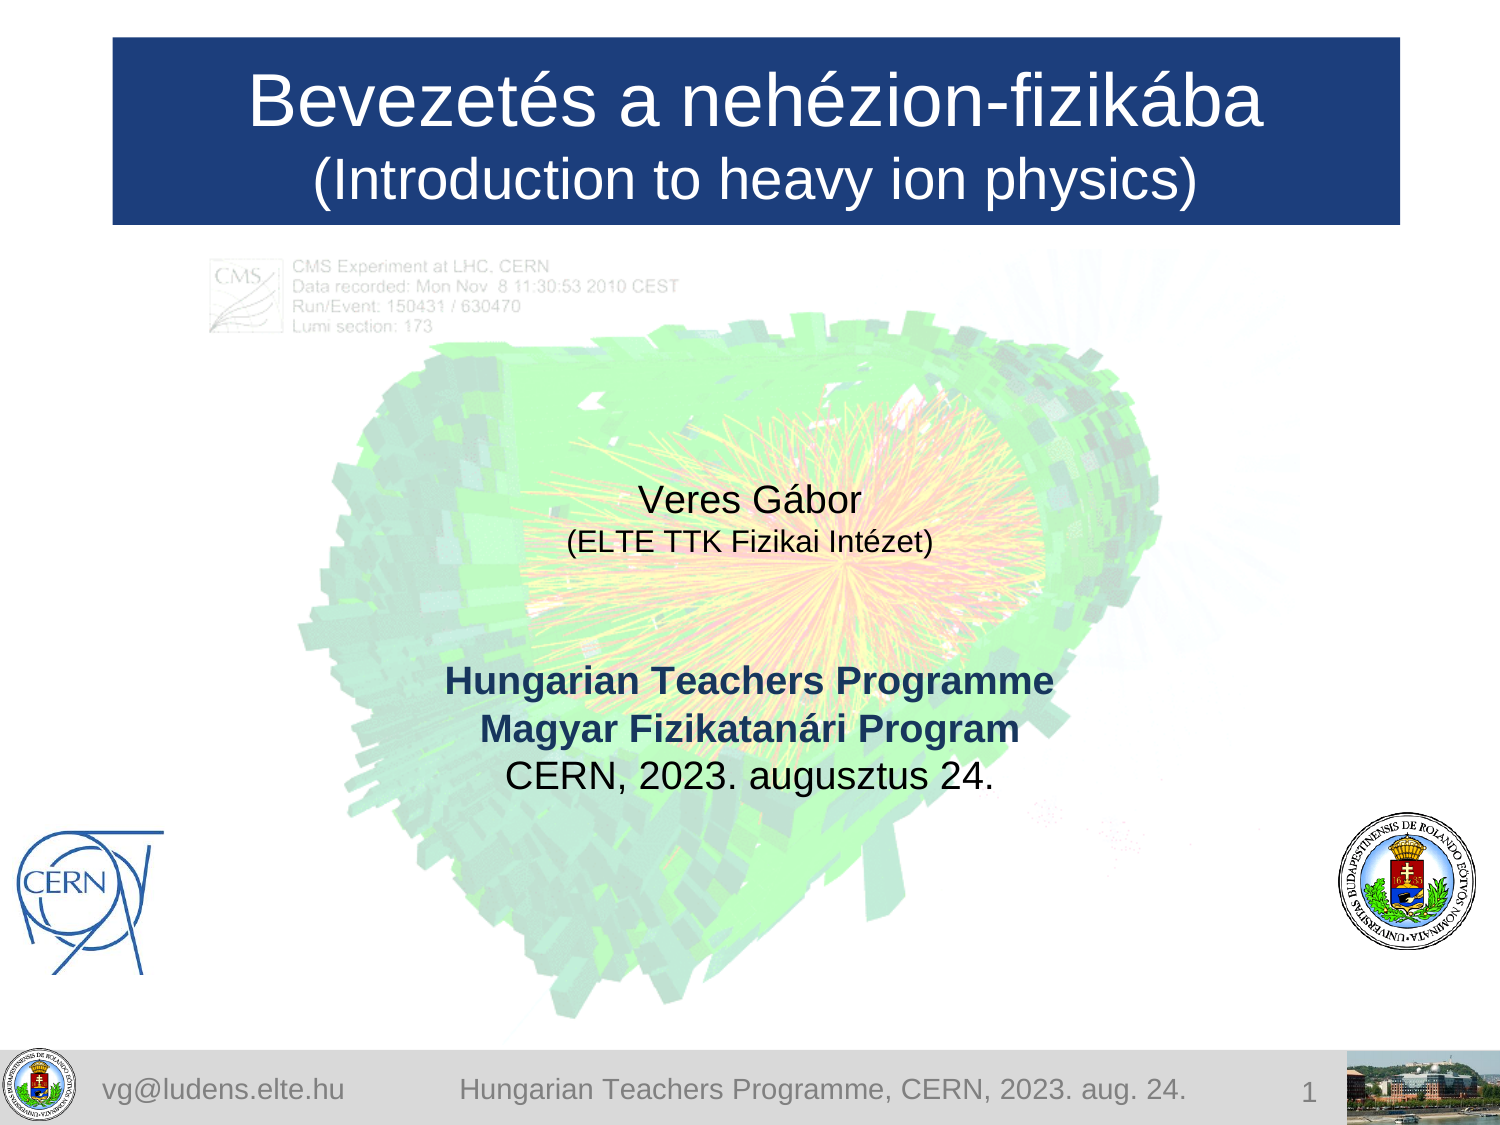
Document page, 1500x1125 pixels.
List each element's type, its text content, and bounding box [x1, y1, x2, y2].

picture [200, 825, 1300, 1045]
title Bevezetés a nehézion-fizikába (Introduction to heavy ion physics) [112, 37, 1401, 225]
picture [2, 1048, 76, 1121]
subtitle Veres Gábor (ELTE TTK Fizikai Intézet) Hungarian Teachers Programme Magyar Fizikatanári Program CERN, 2023. augusztus 24. [187, 474, 1313, 825]
picture [200, 249, 1300, 474]
picture [12, 824, 167, 975]
picture [1337, 812, 1476, 950]
picture [1347, 1051, 1500, 1125]
